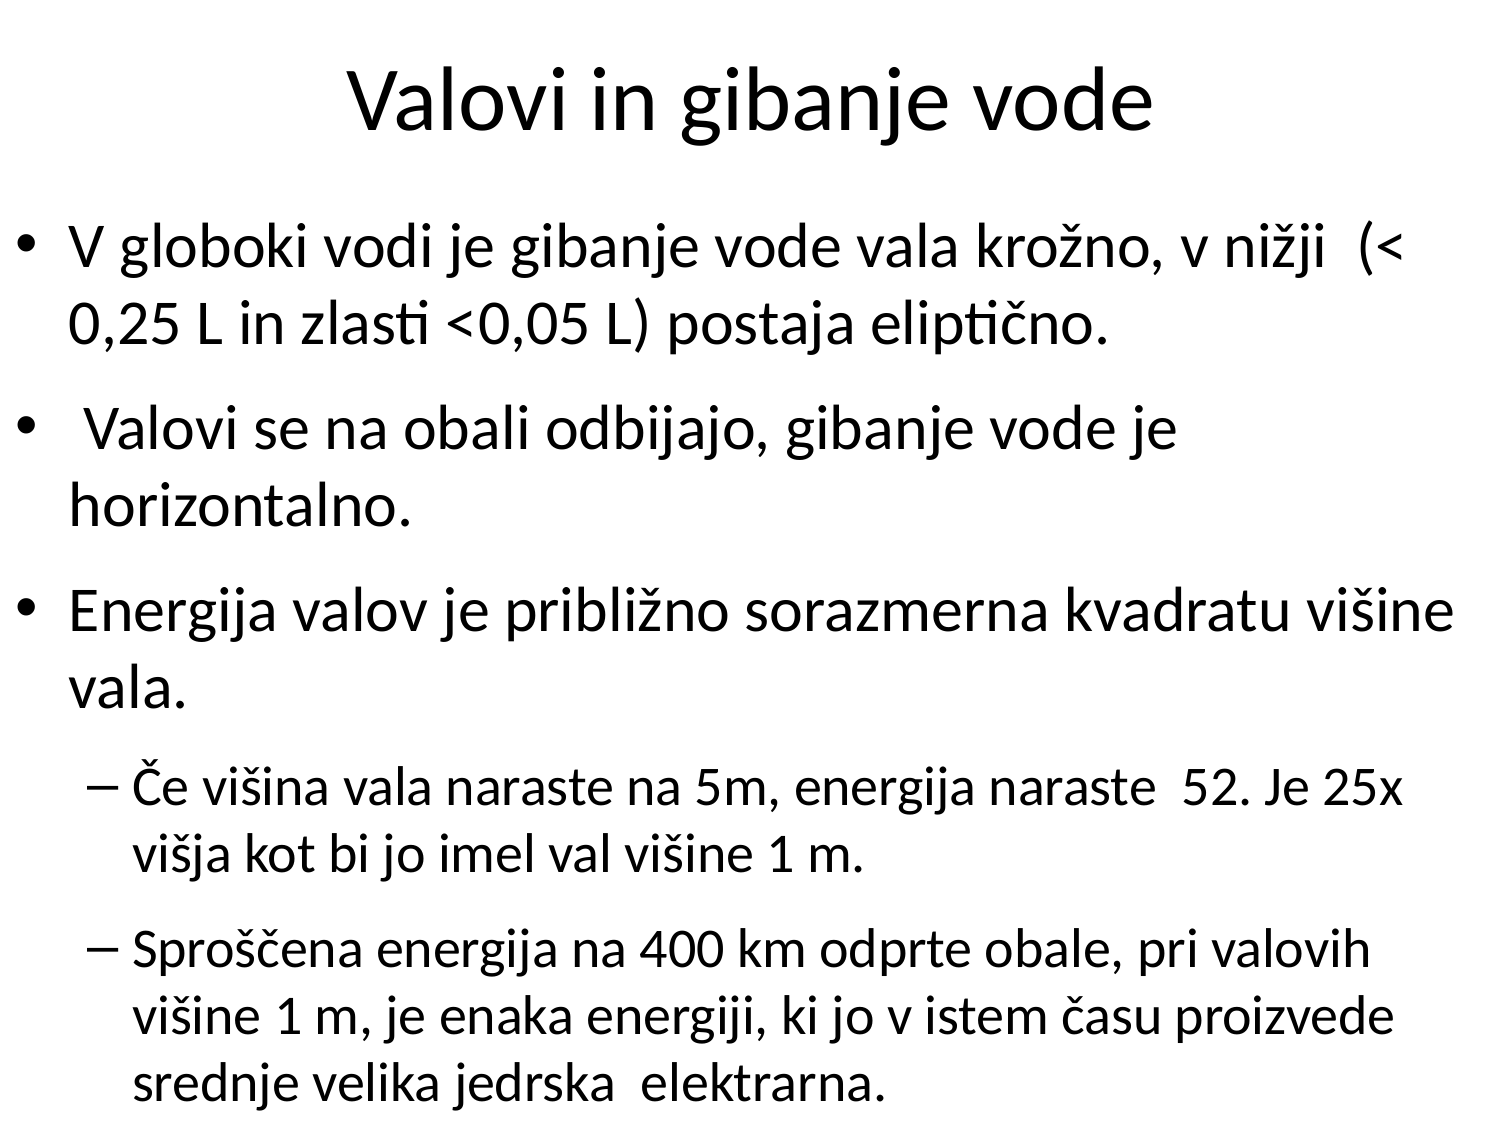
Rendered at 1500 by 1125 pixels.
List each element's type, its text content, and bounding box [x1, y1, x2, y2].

list V globoki vodi je gibanje vode vala krožno, v nižji (< 0,25 L in zlasti <0,05 L) postaja eliptično. Valovi se na obali odbijajo, gibanje vode je horizontalno. Energija valov je približno sorazmerna kvadratu višine vala. Če višina vala naraste na 5m, energija naraste 52. Je 25x višja kot bi jo imel val višine 1 m. Sproščena energija na 400 km odprte obale, pri valovih višine 1 m, je enaka energiji, ki jo v istem času proizvede srednje velika jedrska elektrarna. [0, 196, 1500, 1125]
title Valovi in gibanje vode [76, 0, 1427, 188]
